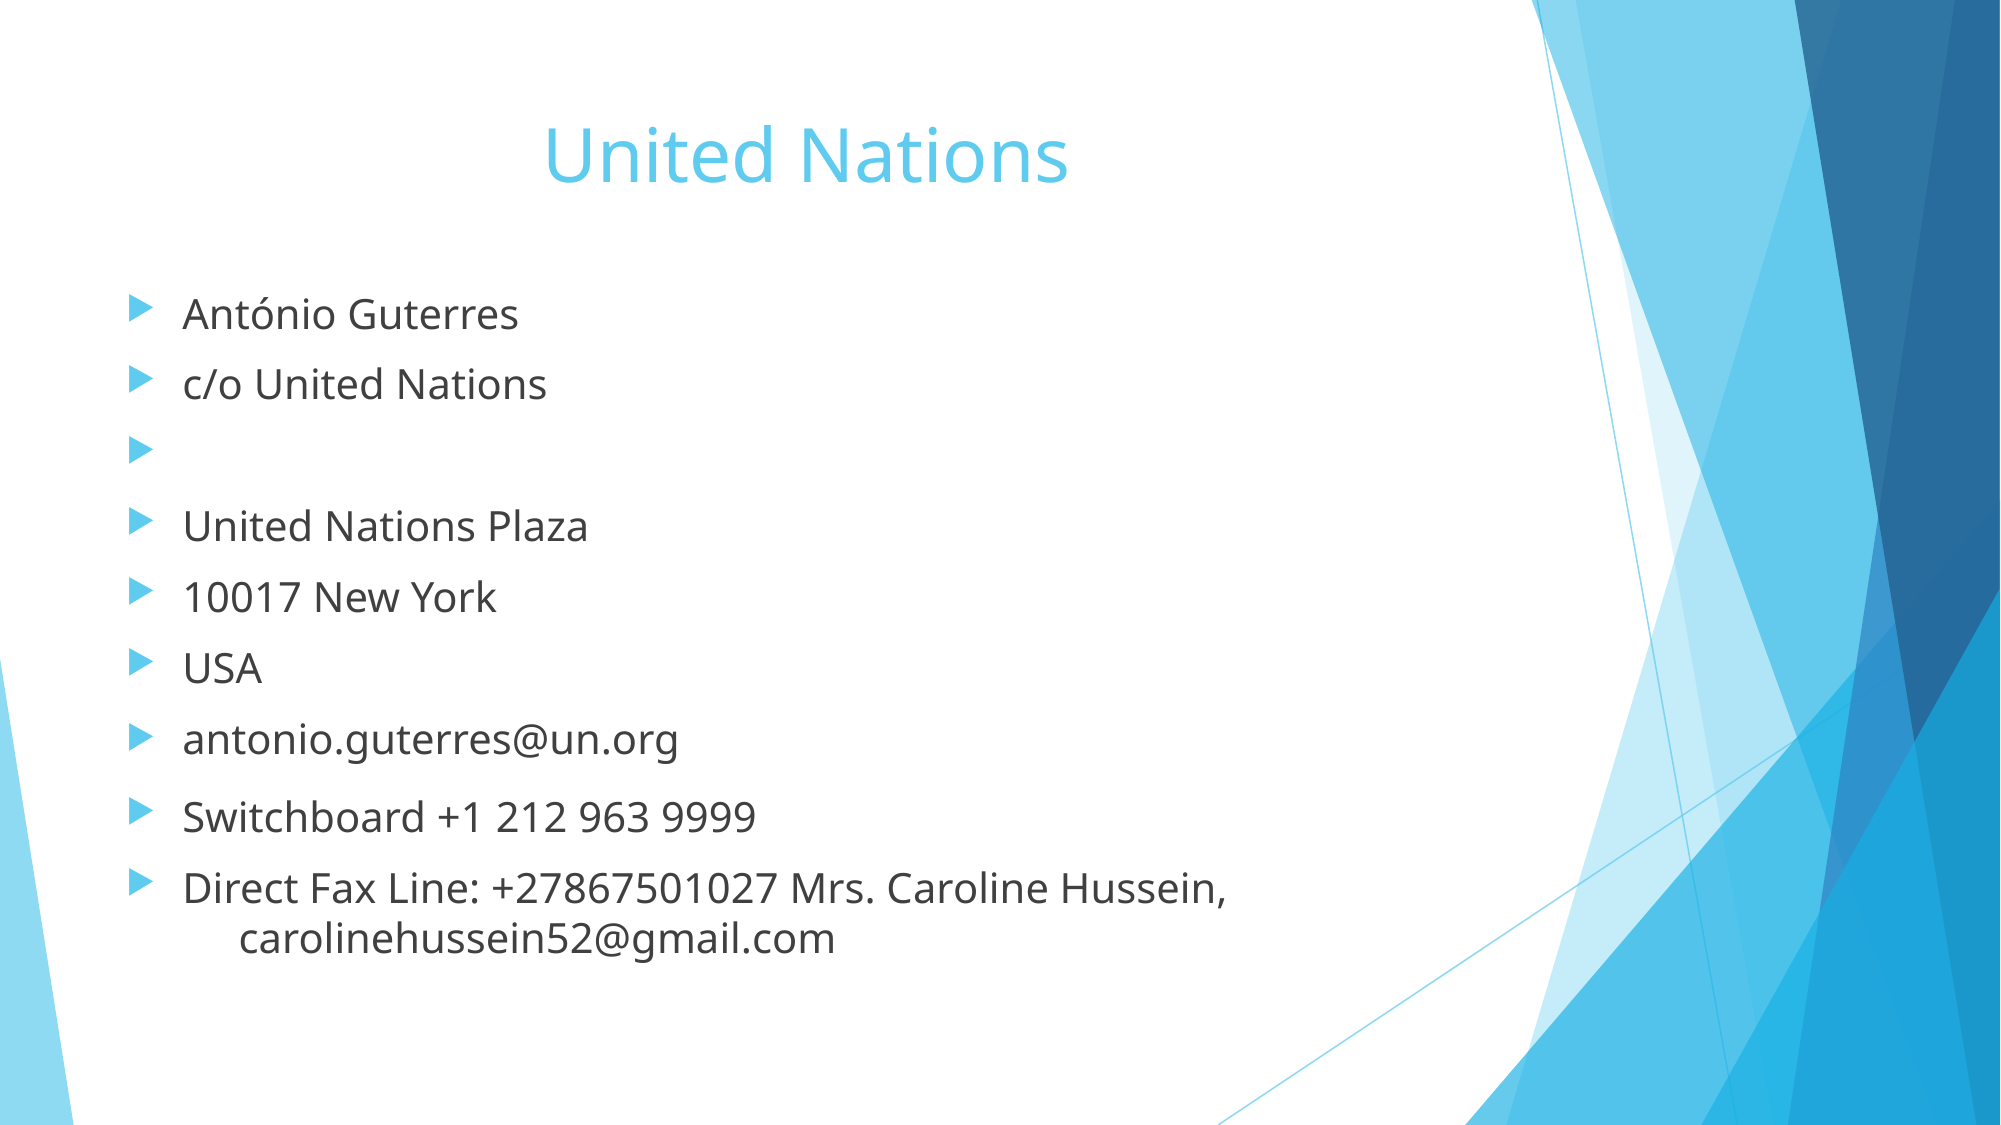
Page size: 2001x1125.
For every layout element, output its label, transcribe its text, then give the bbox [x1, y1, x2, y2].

title United Nations [111, 99, 1522, 279]
list António Guterres c/o United Nations United Nations Plaza 10017 New York USA antonio.guterres@un.org Switchboard +1 212 963 9999 Direct Fax Line: +27867501027 Mrs. Caroline Hussein, carolinehussein52@gmail.com [111, 279, 1522, 992]
